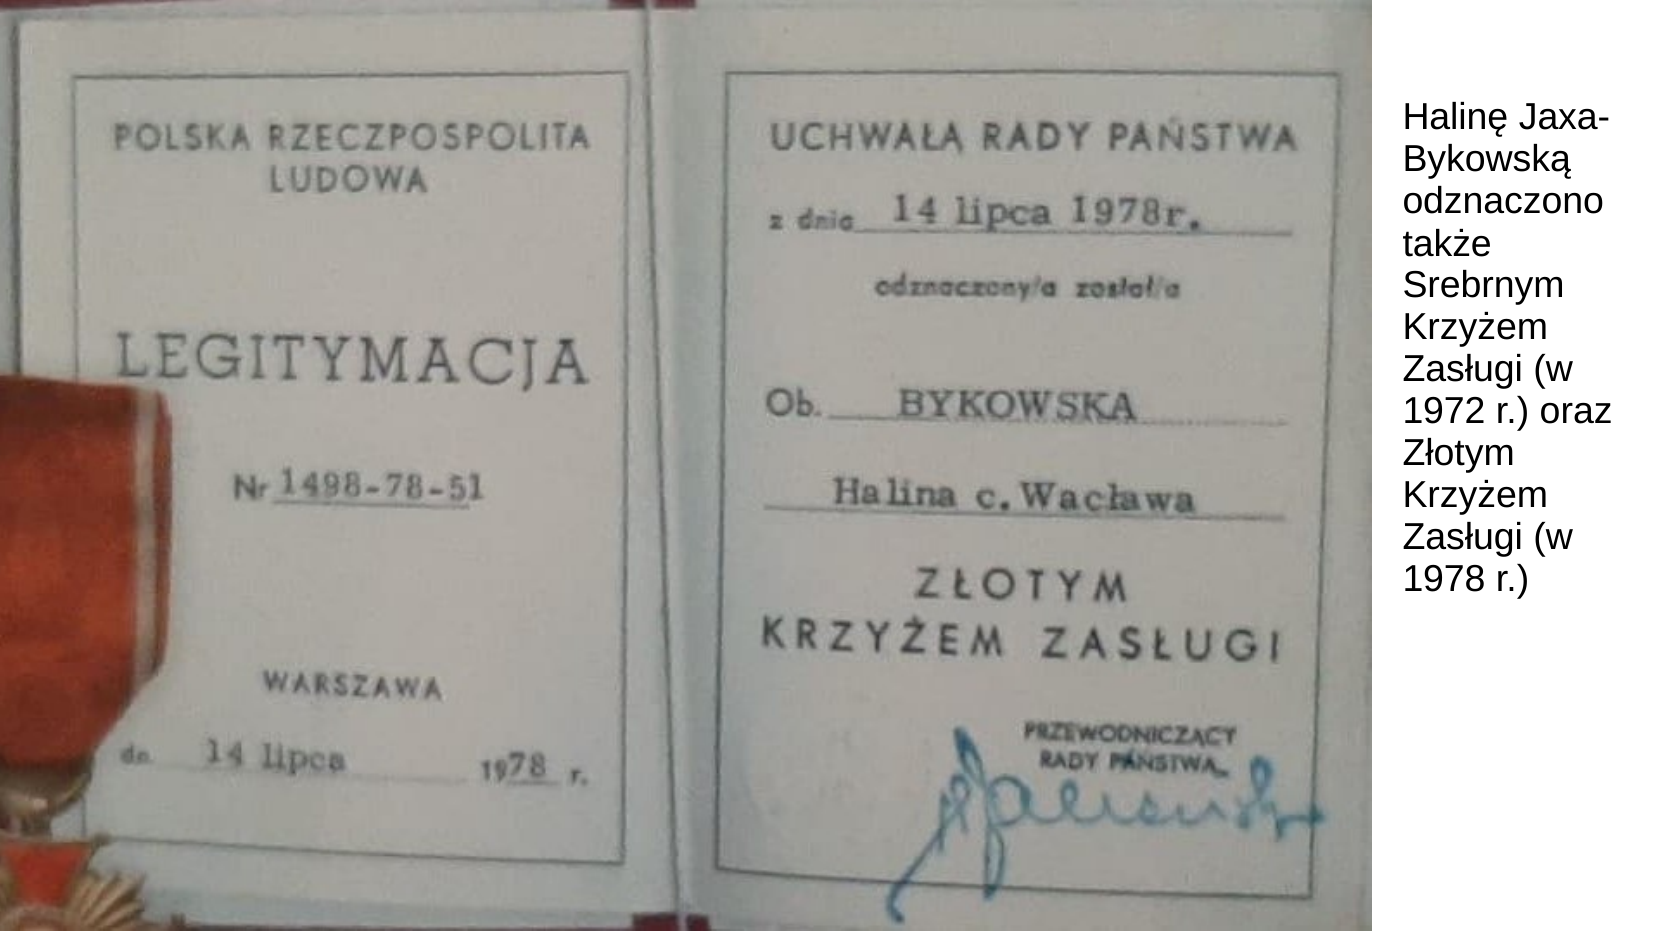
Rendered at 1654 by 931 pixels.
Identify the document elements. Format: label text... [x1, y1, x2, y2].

picture [0, 0, 1372, 931]
text_box Halinę Jaxa-Bykowską odznaczono także Srebrnym Krzyżem Zasługi (w 1972 r.) oraz Złotym Krzyżem Zasługi (w 1978 r.) [1387, 88, 1654, 608]
